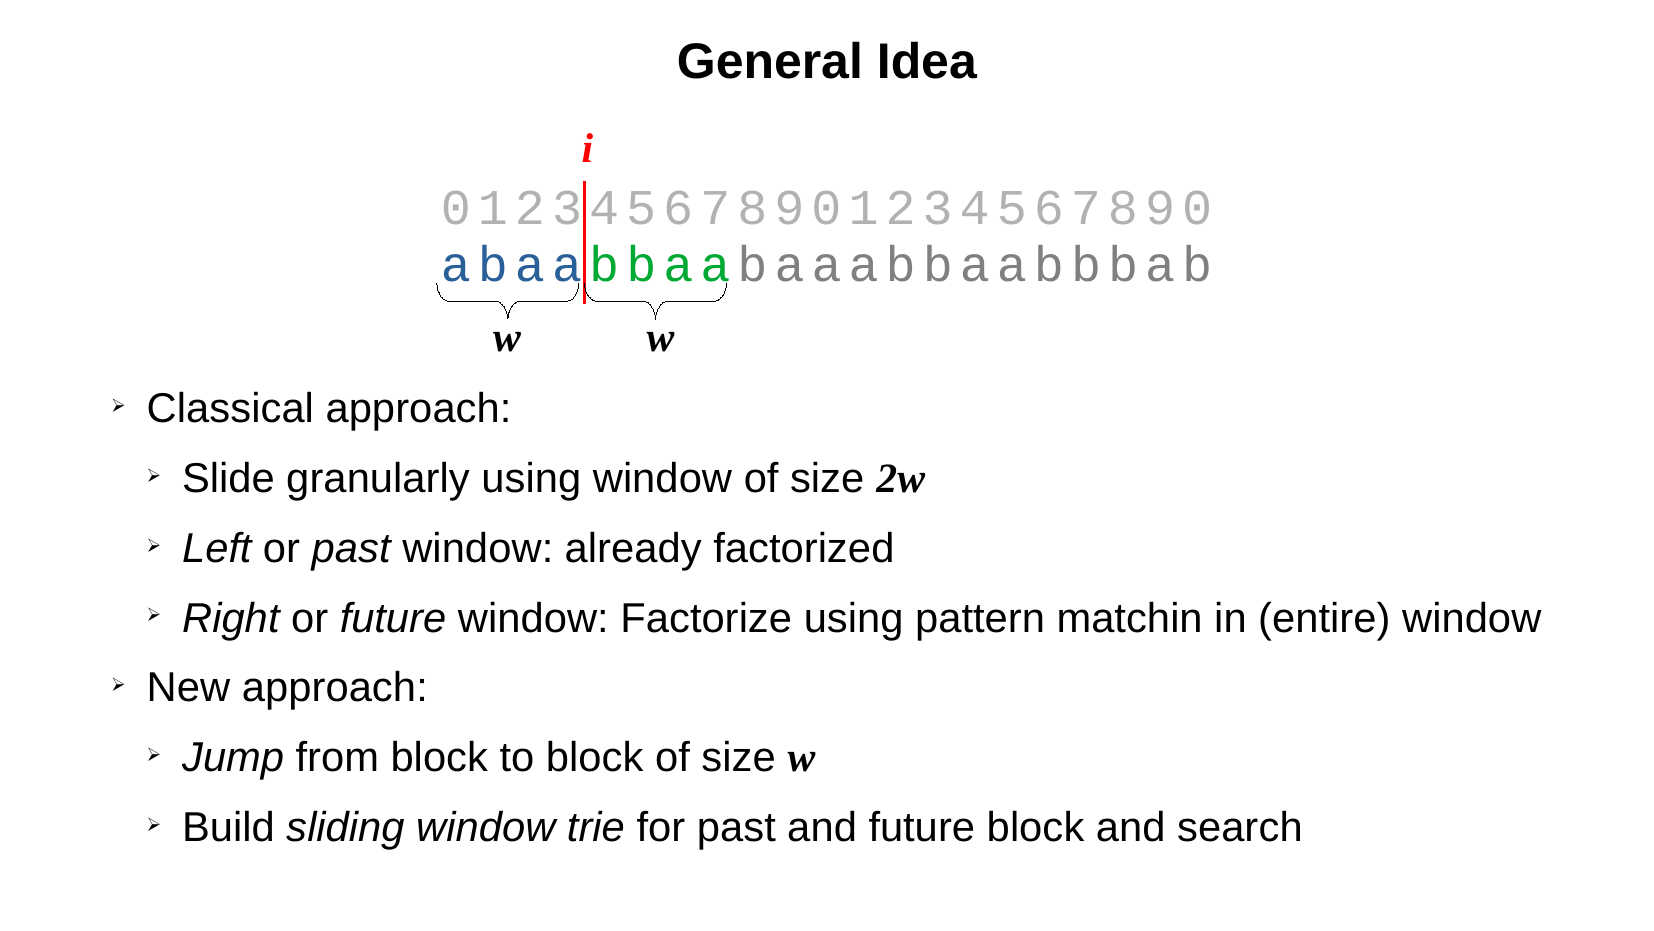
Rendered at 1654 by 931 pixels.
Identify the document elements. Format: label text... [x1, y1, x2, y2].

text_box 012345678901234567890 abaabbaabaaabbaabbbab [426, 175, 1228, 304]
text_box Classical approach: Slide granularly using window of size 2w Left or past window: already factorized Right or future window: Factorize using pattern matchin in (entire) window New approach: Jump from block to block of size w Build sliding window trie for past and future block and search [96, 354, 1558, 858]
text_box w [478, 307, 536, 354]
text_box i [566, 125, 609, 180]
text_box w [631, 307, 690, 354]
text_box General Idea [474, 0, 1180, 125]
